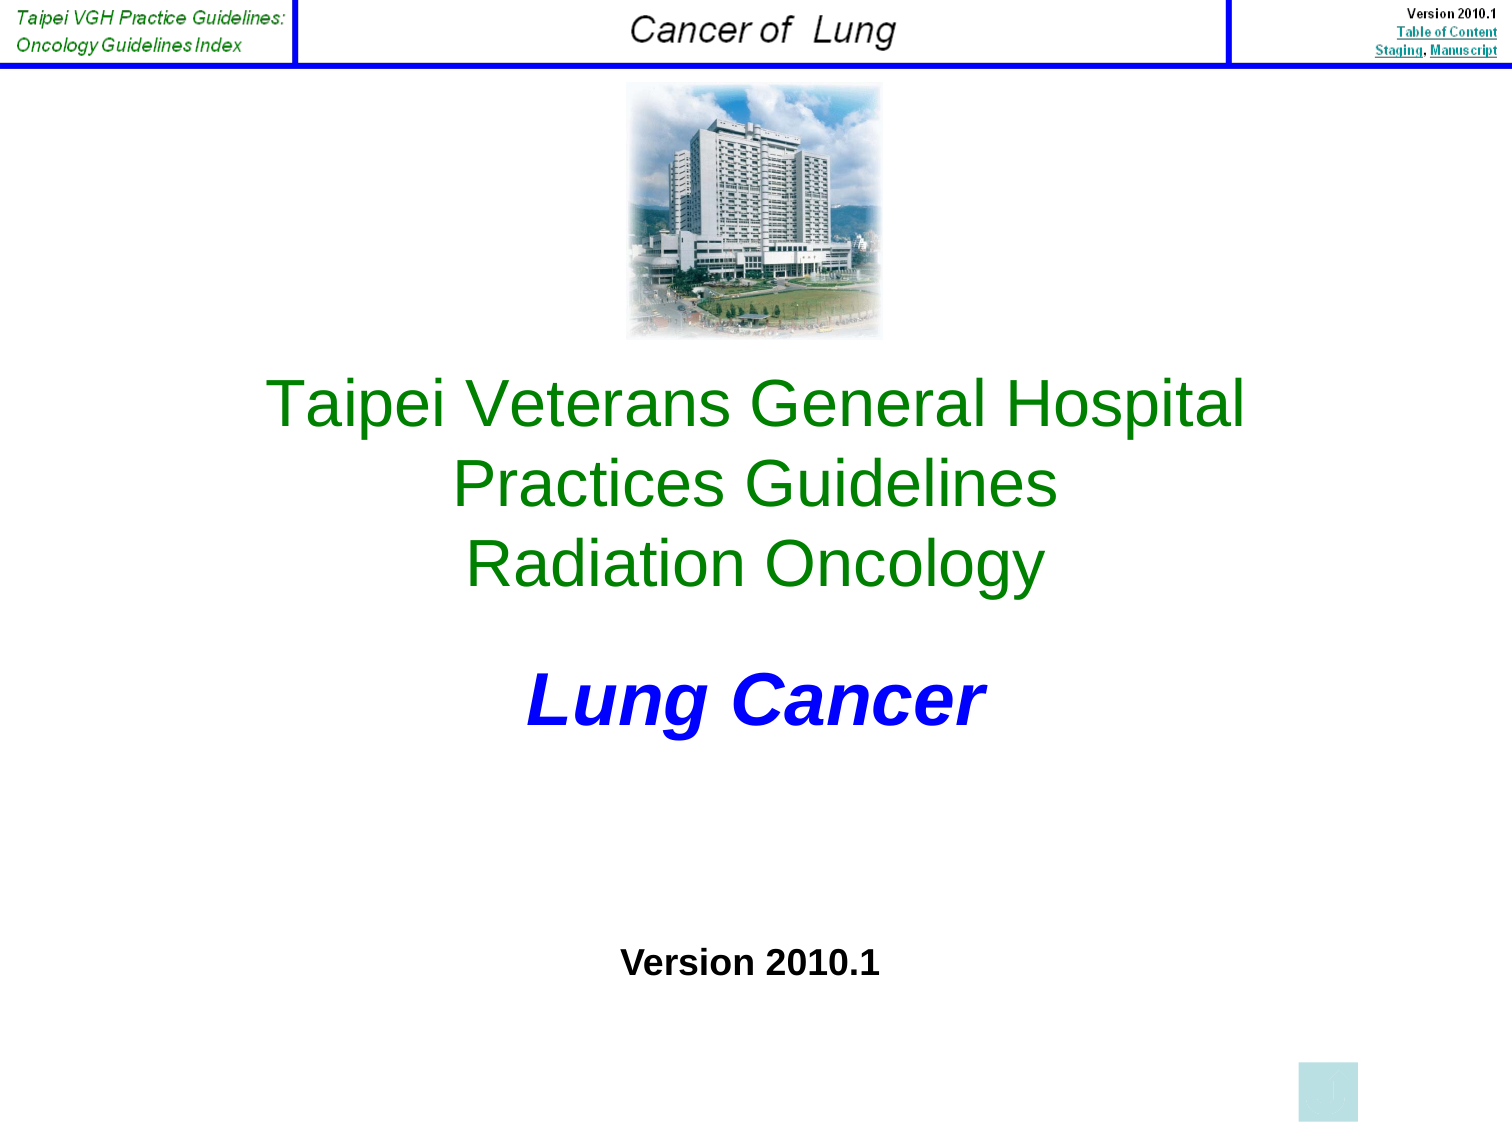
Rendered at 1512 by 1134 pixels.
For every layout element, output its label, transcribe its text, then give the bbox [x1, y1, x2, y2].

text_box Version 2010.1 [605, 930, 895, 990]
subtitle Lung Cancer [226, 642, 1286, 933]
picture [626, 82, 883, 340]
title Taipei Veterans General Hospital Practices Guidelines Radiation Oncology [113, 352, 1399, 596]
